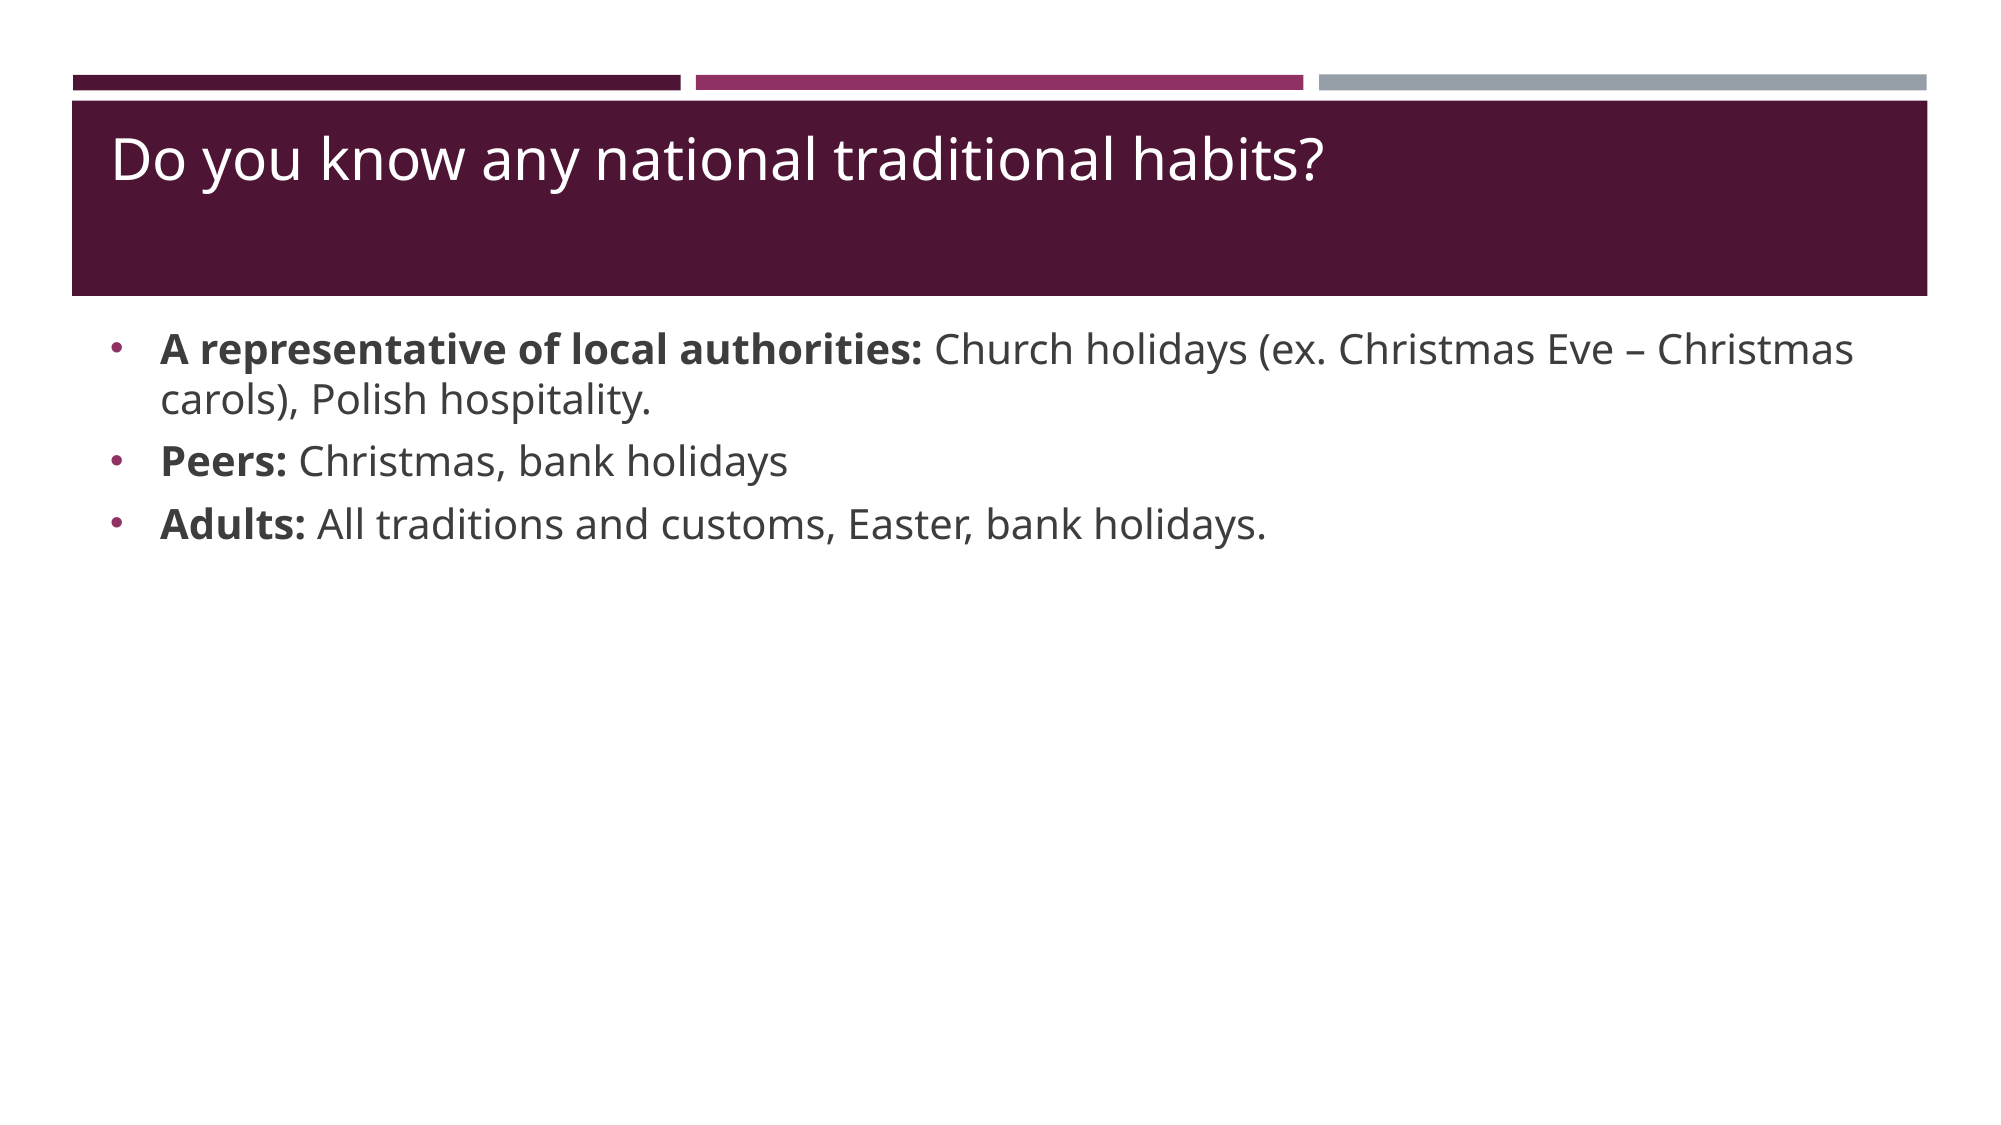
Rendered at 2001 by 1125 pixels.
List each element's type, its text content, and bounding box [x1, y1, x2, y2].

title Do you know any national traditional habits? [95, 115, 1905, 282]
list A representative of local authorities: Church holidays (ex. Christmas Eve – Christmas carols), Polish hospitality. Peers: Christmas, bank holidays Adults: All traditions and customs, Easter, bank holidays. [95, 315, 1905, 1013]
